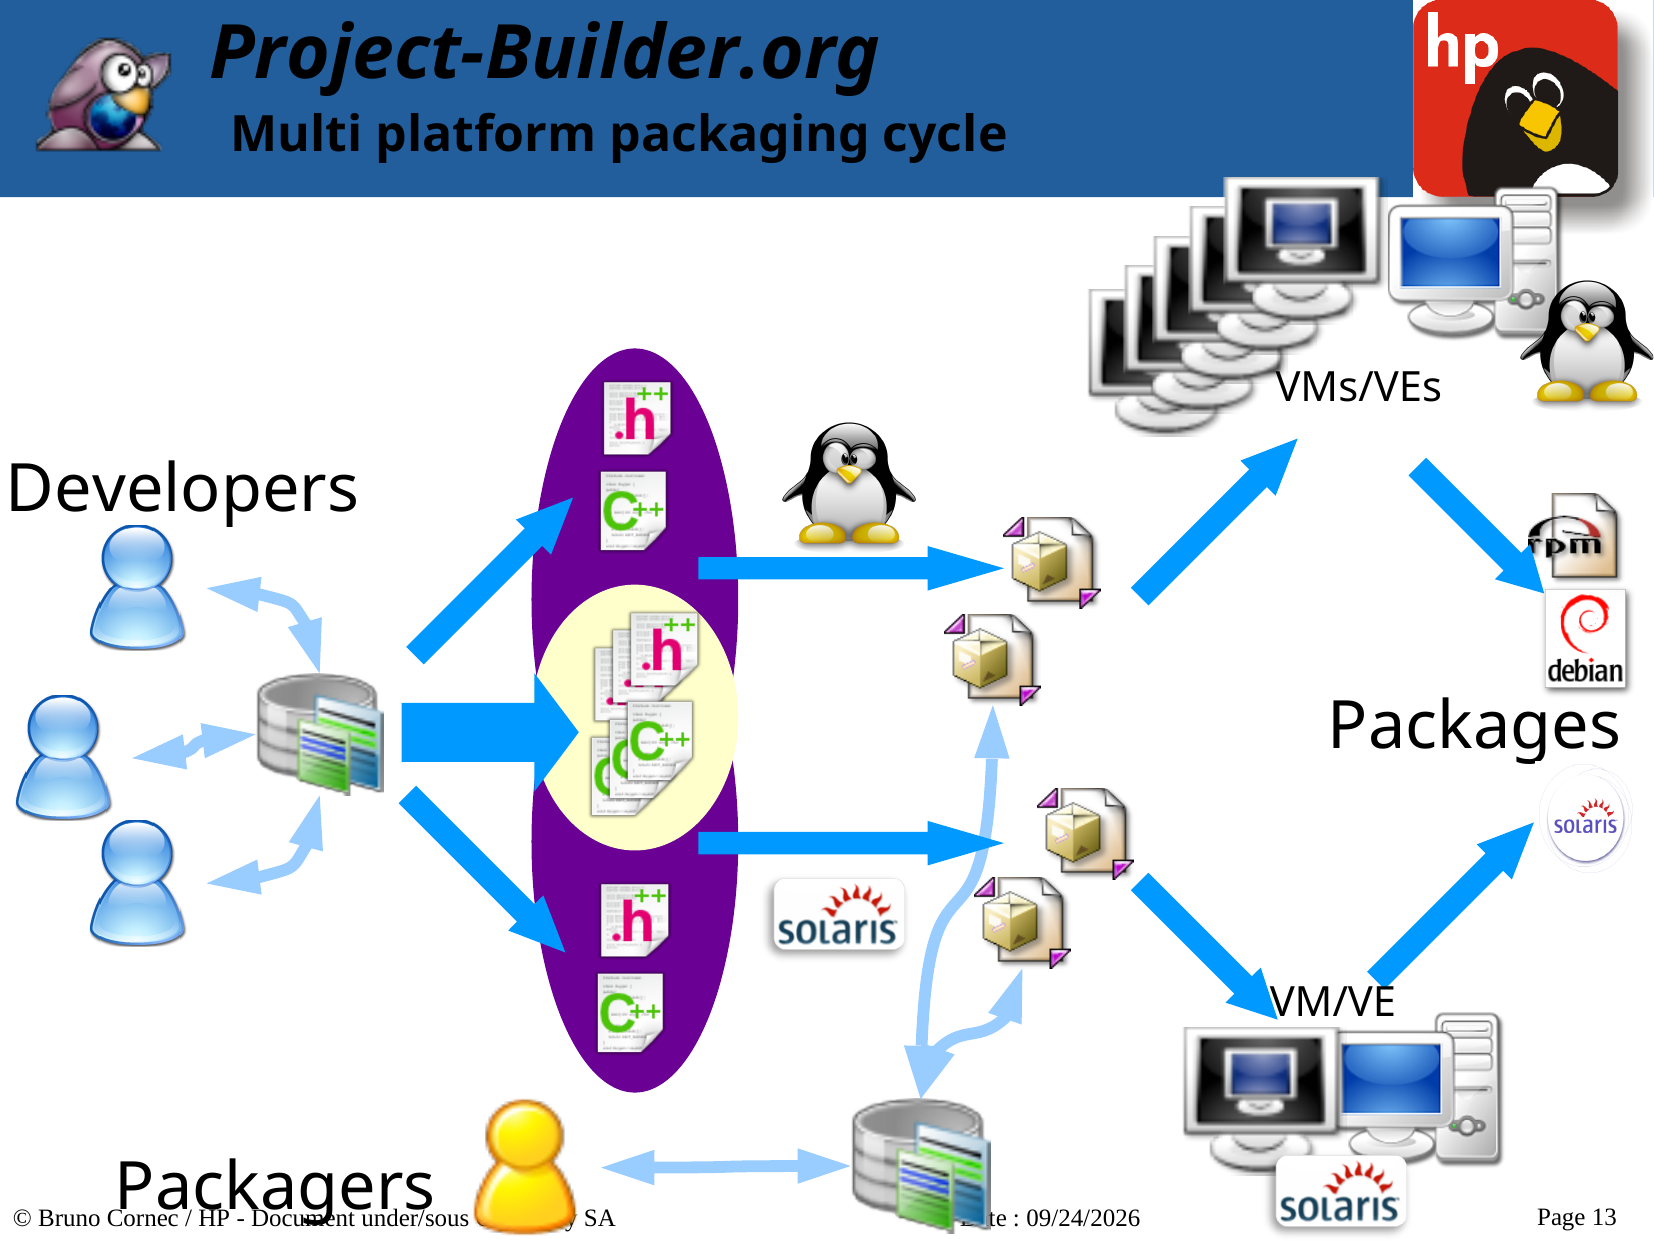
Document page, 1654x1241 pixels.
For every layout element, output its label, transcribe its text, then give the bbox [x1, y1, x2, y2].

picture [74, 526, 207, 651]
picture [587, 968, 674, 1058]
text_box [398, 348, 1004, 1093]
picture [1535, 761, 1635, 875]
picture [1086, 0, 1654, 438]
text_box VMs/VEs [1275, 357, 1632, 458]
picture [255, 673, 384, 796]
picture [1523, 493, 1650, 703]
picture [590, 879, 680, 962]
text_box [1130, 872, 1269, 1017]
text_box Packages [1327, 676, 1654, 783]
picture [581, 608, 709, 821]
title Multi platform packaging cycle [230, 53, 1312, 215]
text_box Developers [5, 439, 366, 526]
picture [1003, 517, 1101, 609]
text_box Packagers [114, 1138, 439, 1238]
picture [453, 1097, 602, 1239]
picture [590, 466, 677, 556]
text_box VM/VE [1269, 971, 1627, 1072]
text_box [1408, 458, 1545, 594]
picture [0, 695, 207, 947]
text_box [1367, 822, 1534, 971]
picture [850, 1098, 991, 1234]
picture [755, 868, 916, 969]
picture [944, 614, 1041, 706]
picture [1181, 1027, 1506, 1241]
picture [782, 419, 916, 557]
picture [974, 788, 1134, 969]
picture [0, 0, 211, 199]
picture [593, 377, 682, 460]
text_box [1130, 447, 1291, 606]
